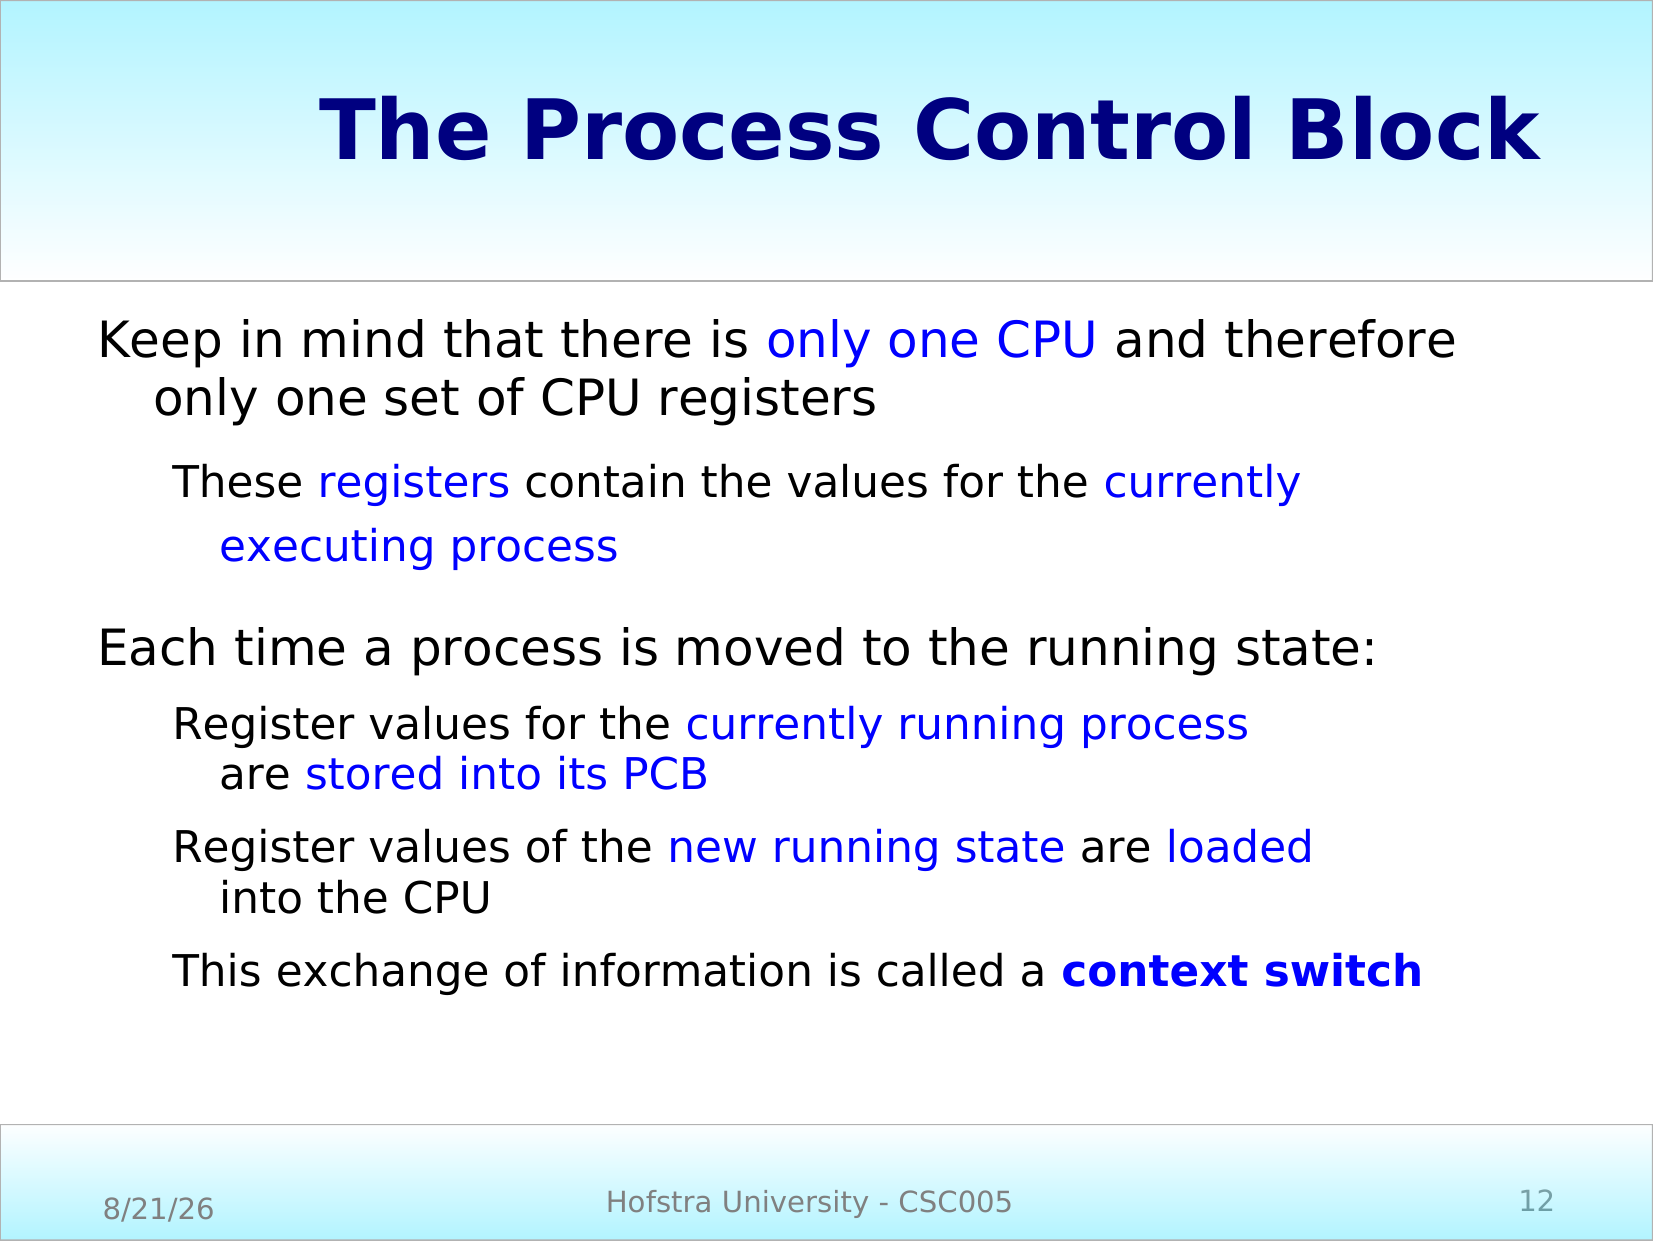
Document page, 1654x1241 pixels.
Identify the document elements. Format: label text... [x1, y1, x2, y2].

list Keep in mind that there is only one CPU and therefore only one set of CPU registers These registers contain the values for the currently executing process Each time a process is moved to the running state: Register values for the currently running process are stored into its PCB Register values of the new running state are loaded into the CPU This exchange of information is called a context switch [82, 303, 1571, 1220]
title The Process Control Block [247, 12, 1612, 250]
